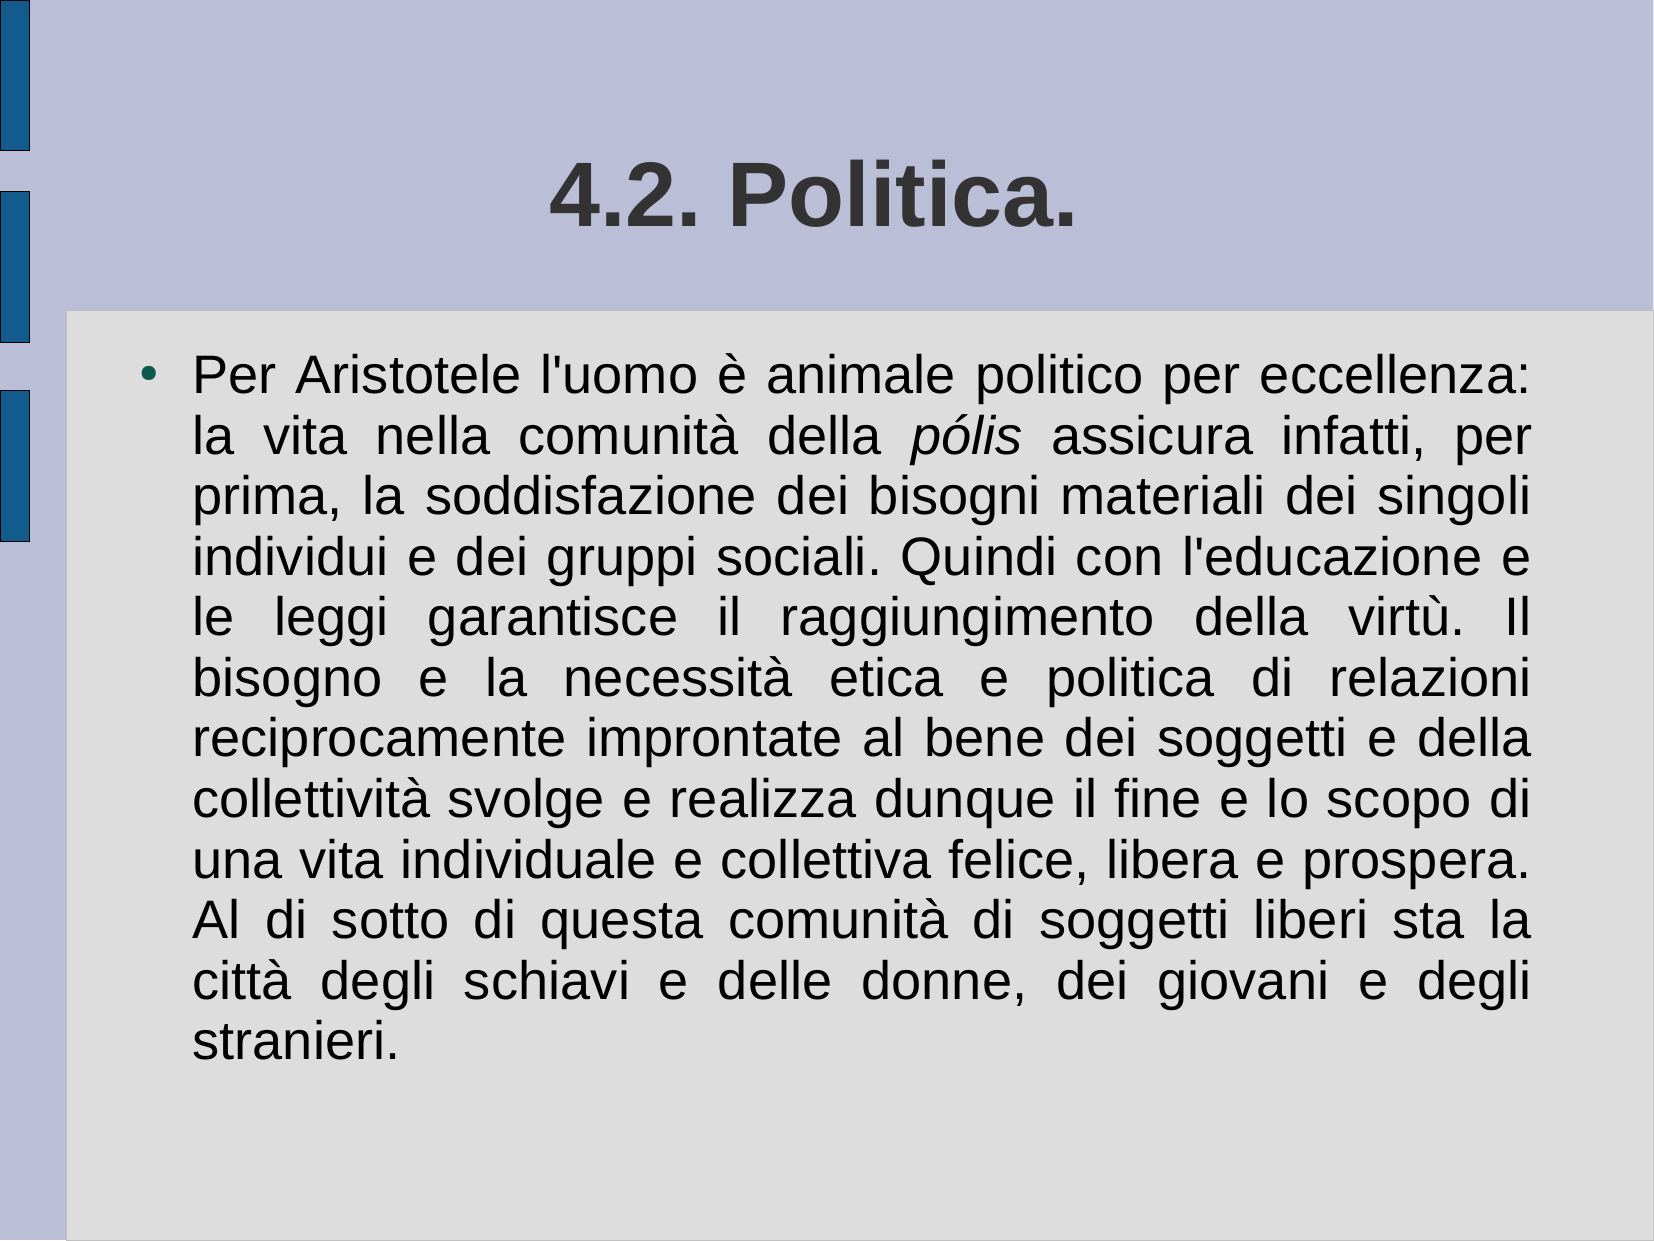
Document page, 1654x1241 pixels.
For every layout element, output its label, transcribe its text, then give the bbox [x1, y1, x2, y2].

list Per Aristotele l'uomo è animale politico per eccellenza: la vita nella comunità della pólis assicura infatti, per prima, la soddisfazione dei bisogni materiali dei singoli individui e dei gruppi sociali. Quindi con l'educazione e le leggi garantisce il raggiungimento della virtù. Il bisogno e la necessità etica e politica di relazioni reciprocamente improntate al bene dei soggetti e della collettività svolge e realizza dunque il fine e lo scopo di una vita individuale e collettiva felice, libera e prospera. Al di sotto di questa comunità di soggetti liberi sta la città degli schiavi e delle donne, dei giovani e degli stranieri. [121, 344, 1534, 1127]
title 4.2. Politica. [121, 91, 1534, 299]
